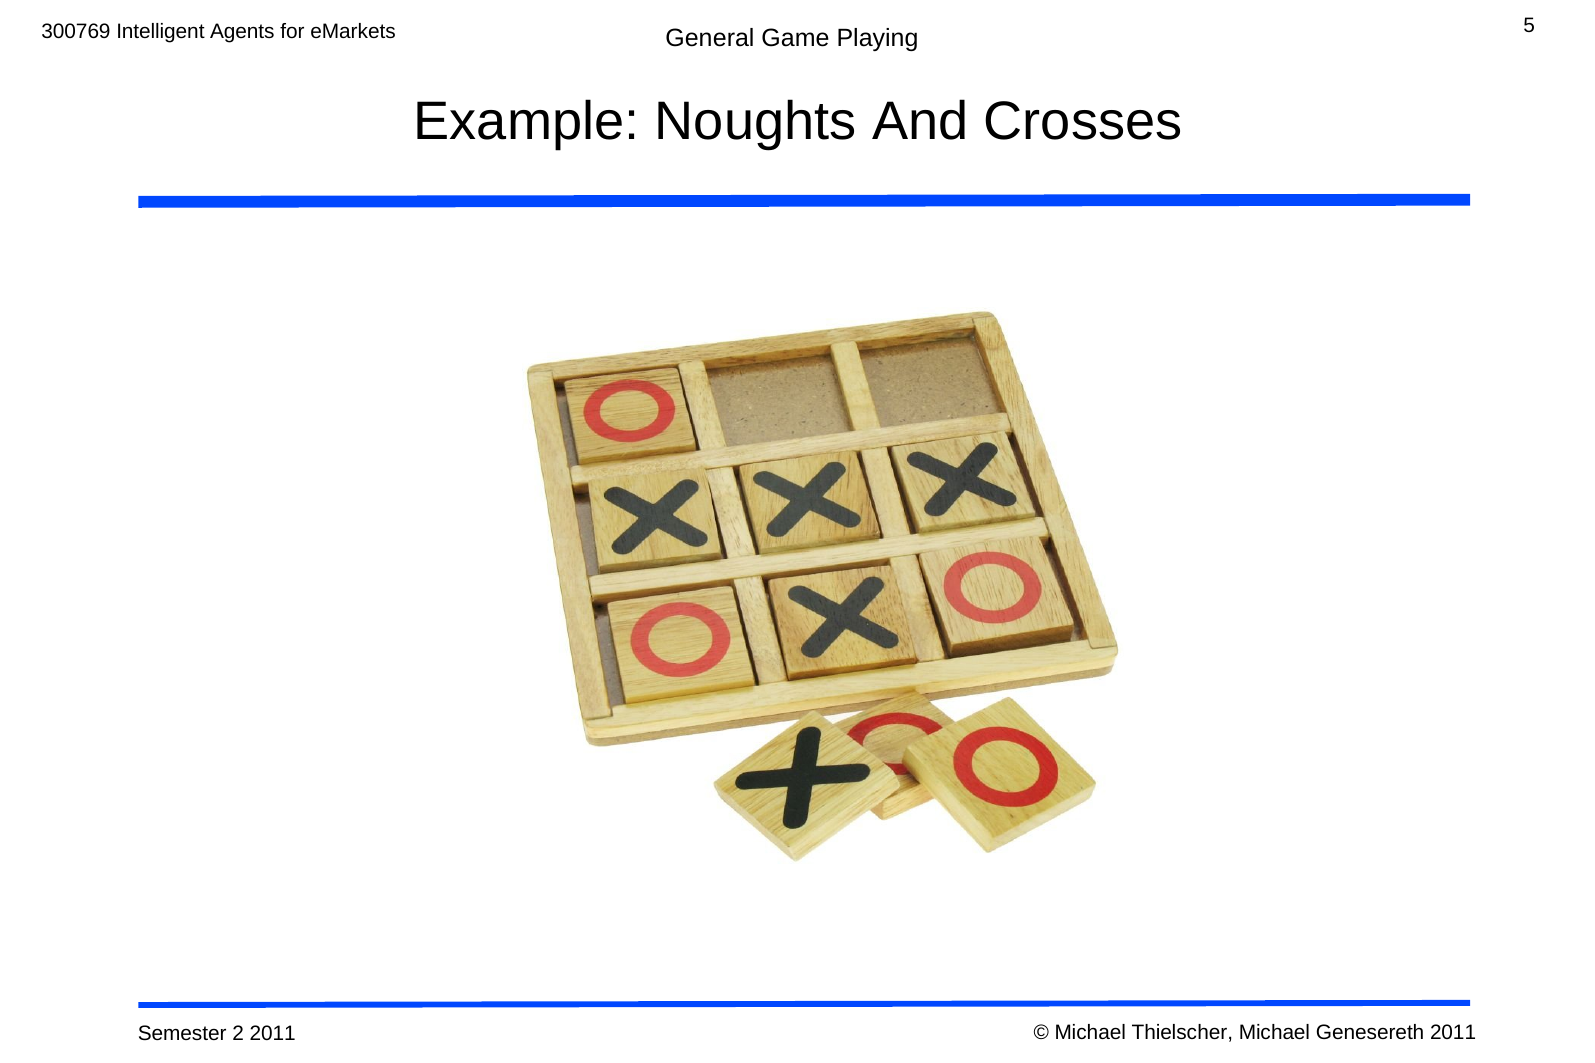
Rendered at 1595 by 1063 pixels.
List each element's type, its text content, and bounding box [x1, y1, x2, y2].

title Example: Noughts And Crosses [114, 51, 1476, 190]
picture [522, 307, 1124, 864]
